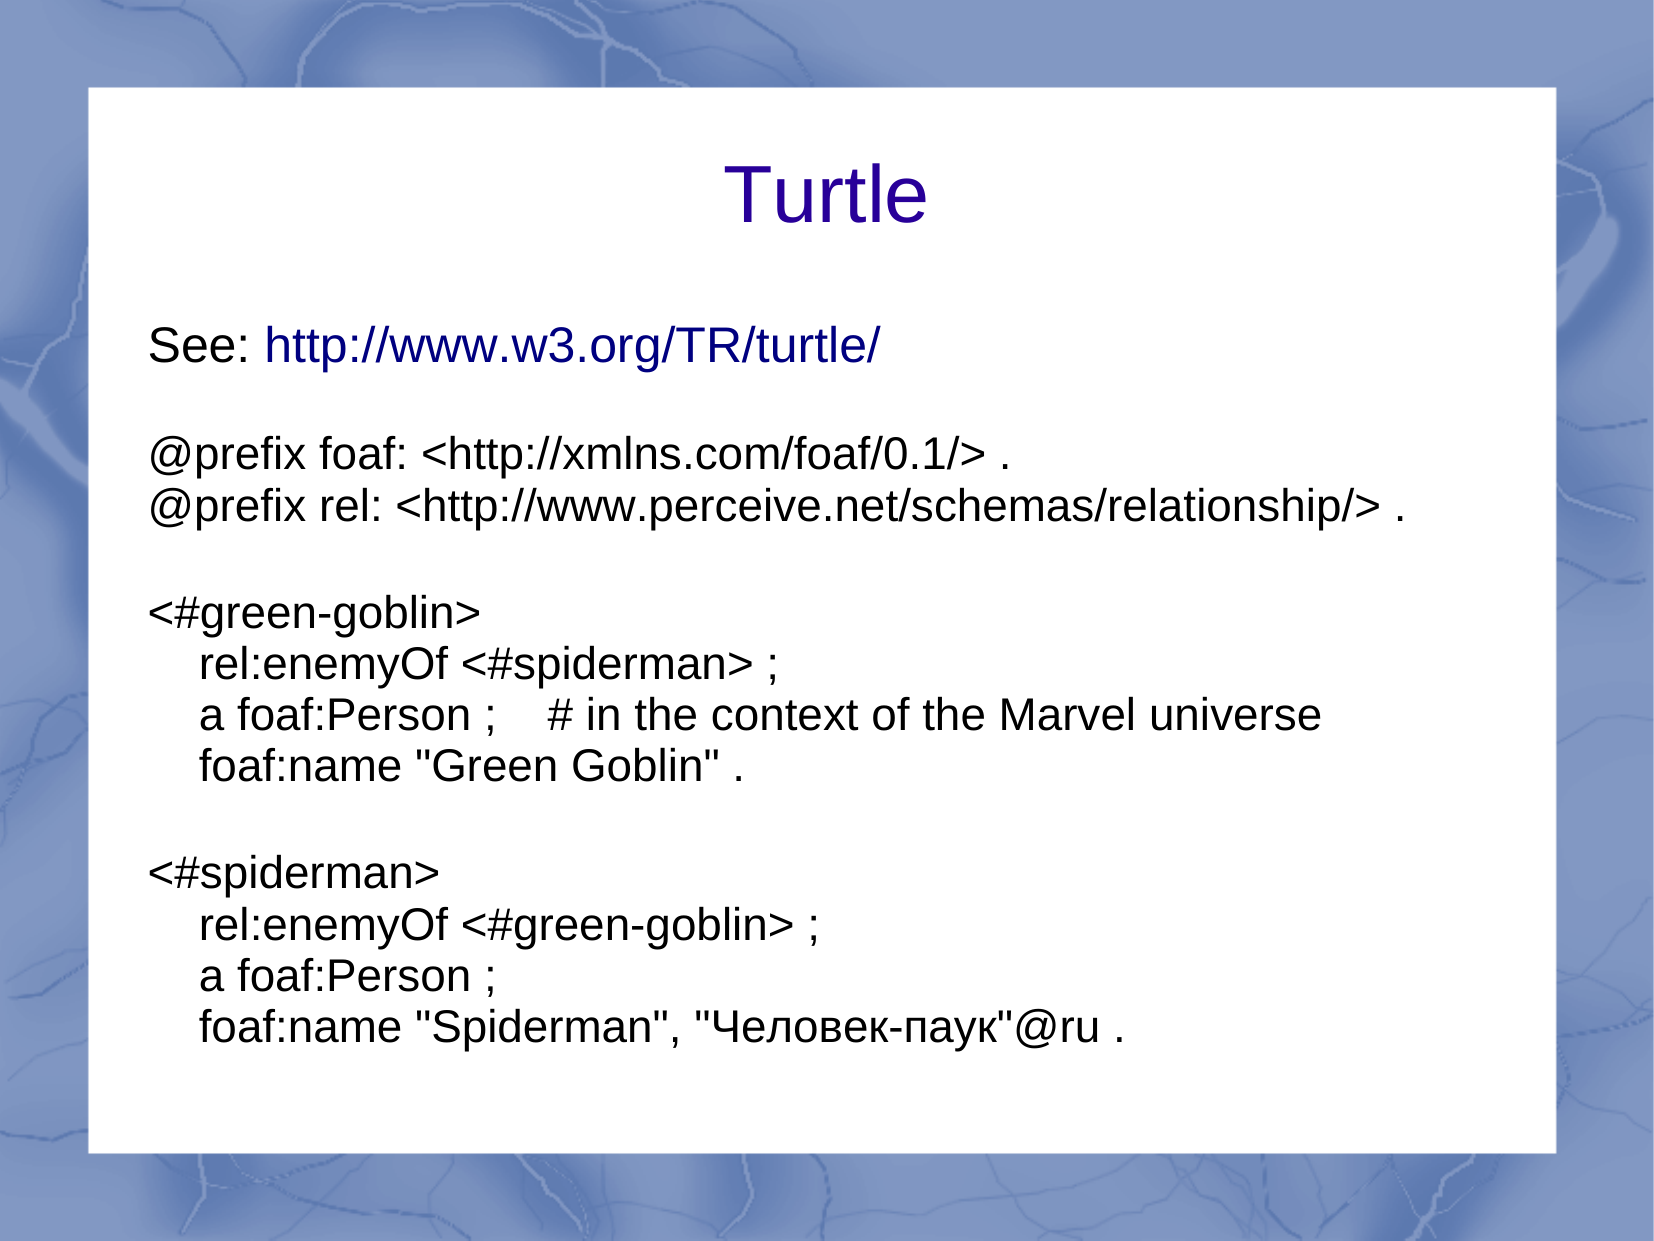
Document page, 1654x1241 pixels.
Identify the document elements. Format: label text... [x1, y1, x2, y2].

picture [0, 0, 1654, 1241]
title Turtle [118, 90, 1536, 298]
subtitle See: http://www.w3.org/TR/turtle/ @prefix foaf: <http://xmlns.com/foaf/0.1/> . @prefix rel: <http://www.perceive.net/schemas/relationship/> . <#green-goblin> rel:enemyOf <#spiderman> ; a foaf:Person ; # in the context of the Marvel universe foaf:name "Green Goblin" . <#spiderman> rel:enemyOf <#green-goblin> ; a foaf:Person ; foaf:name "Spiderman", "Человек-паук"@ru . [147, 316, 1506, 1053]
